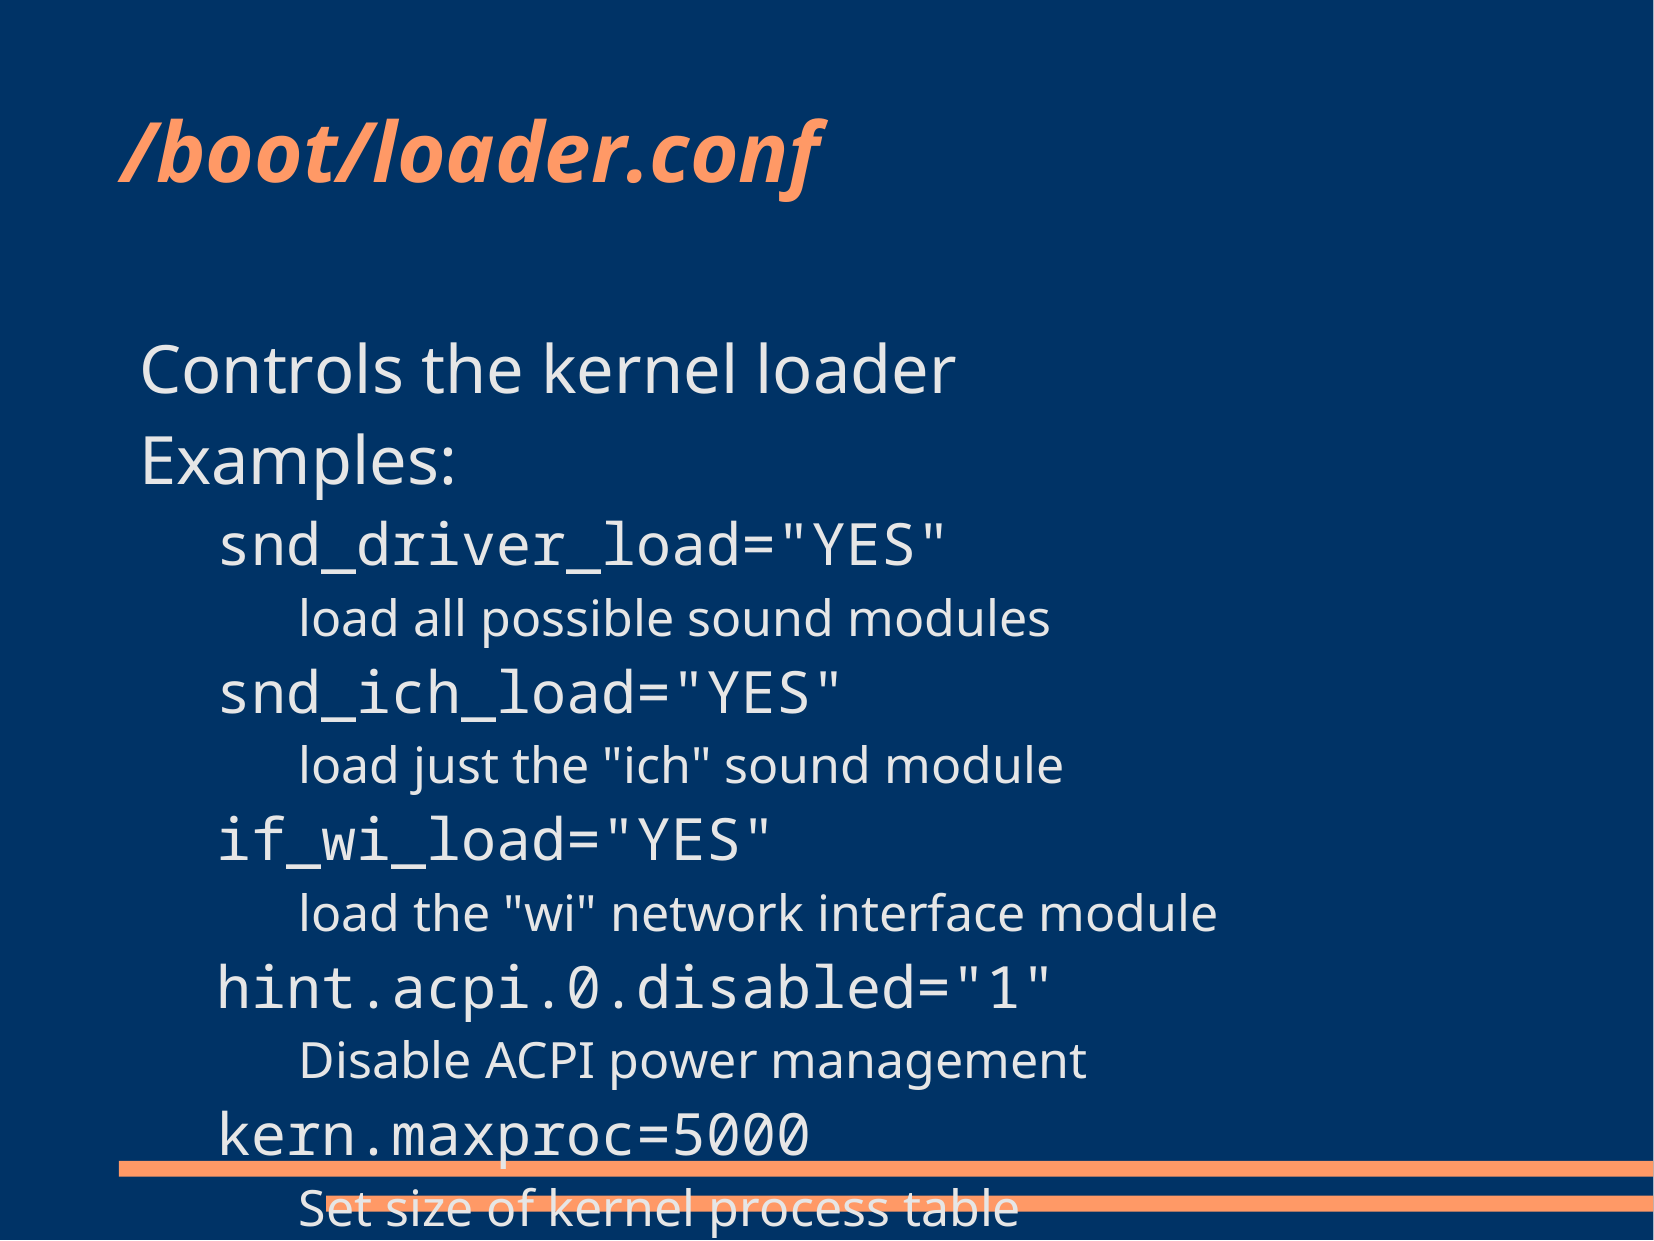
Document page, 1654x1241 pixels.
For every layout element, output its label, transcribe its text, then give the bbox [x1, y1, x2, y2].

title /boot/loader.conf [121, 46, 1534, 254]
list Controls the kernel loader Examples: snd_driver_load="YES" load all possible sound modules snd_ich_load="YES" load just the "ich" sound module if_wi_load="YES" load the "wi" network interface module hint.acpi.0.disabled="1" Disable ACPI power management kern.maxproc=5000 Set size of kernel process table [121, 322, 1561, 1132]
